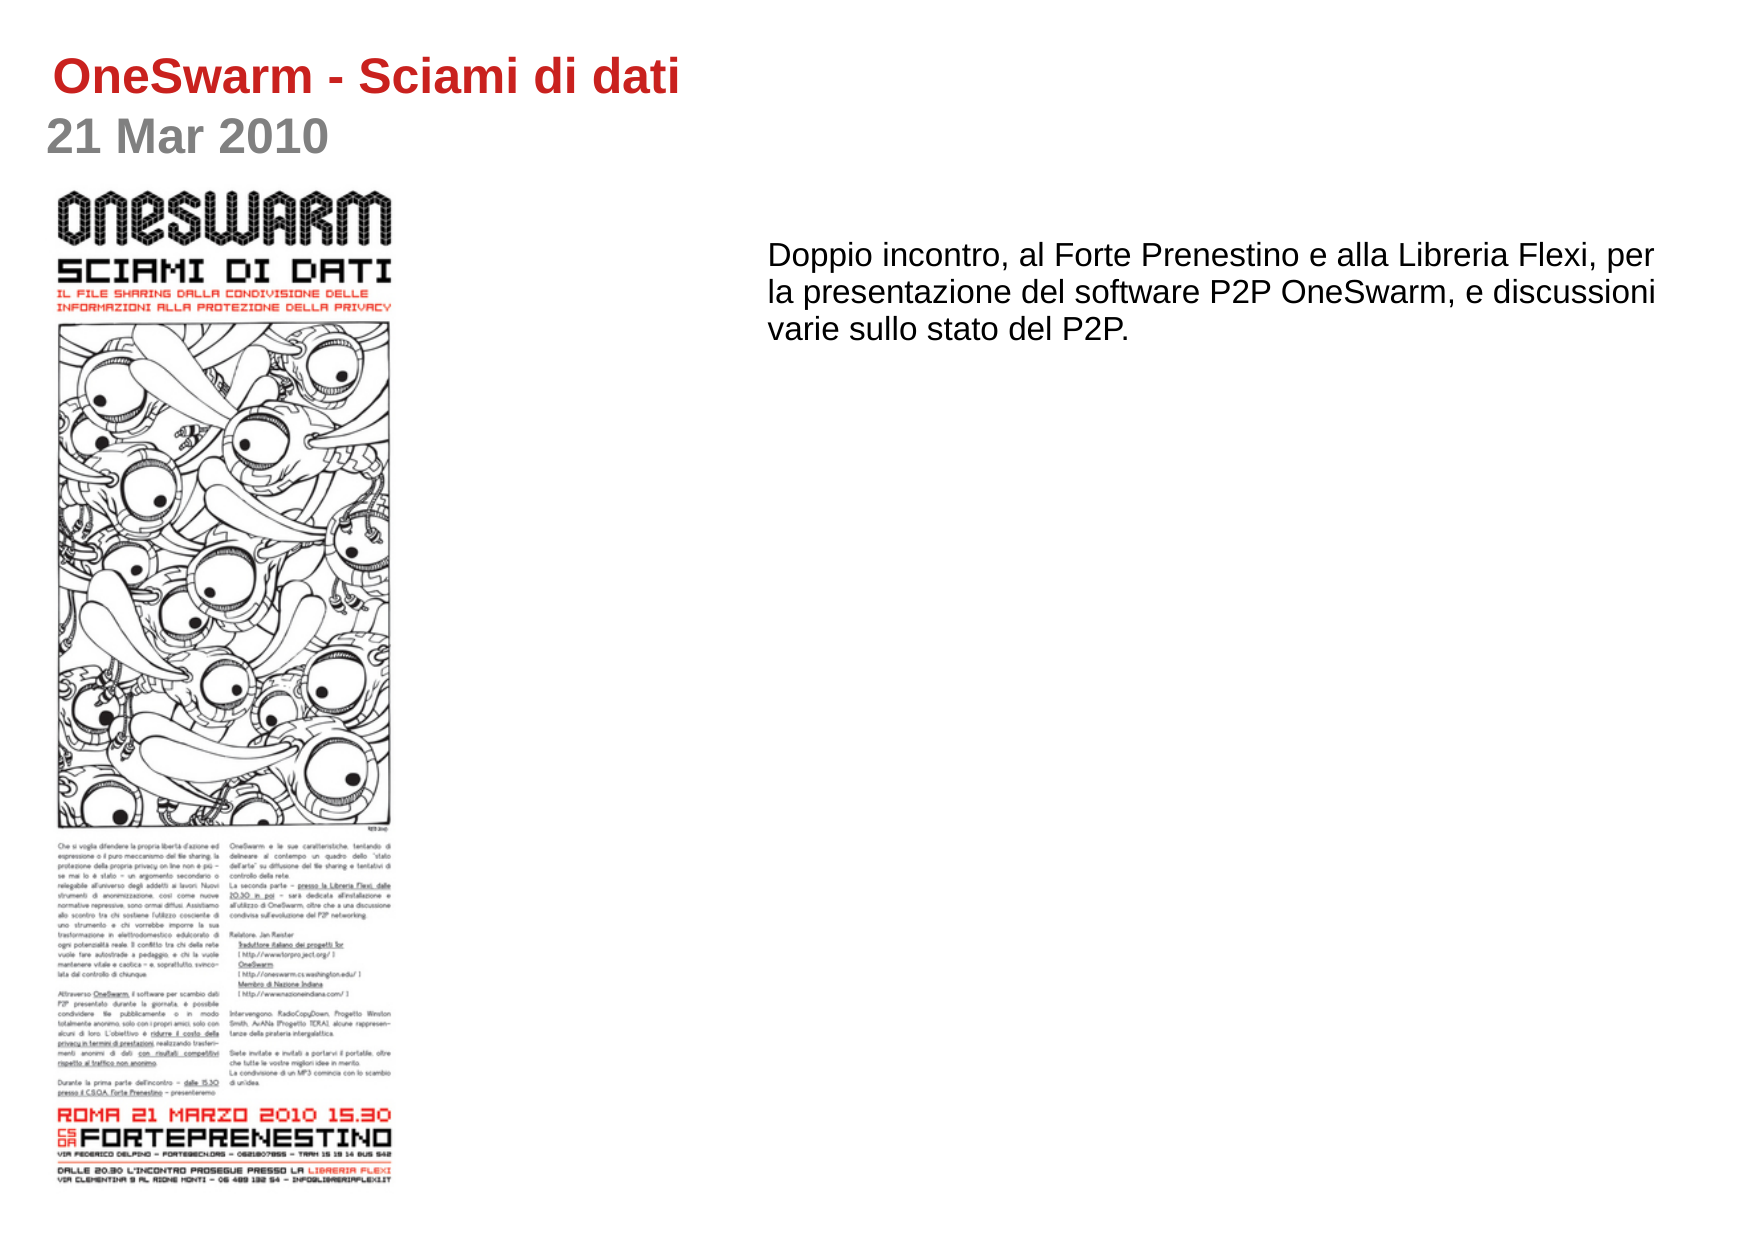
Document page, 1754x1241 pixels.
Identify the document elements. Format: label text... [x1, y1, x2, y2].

subtitle Doppio incontro, al Forte Prenestino e alla Libreria Flexi, per la presentazione del software P2P OneSwarm, e discussioni varie sullo stato del P2P. [767, 236, 1692, 1182]
picture [45, 177, 403, 1194]
title OneSwarm - Sciami di dati [52, 39, 1713, 114]
text_box 21 Mar 2010 [31, 101, 768, 178]
